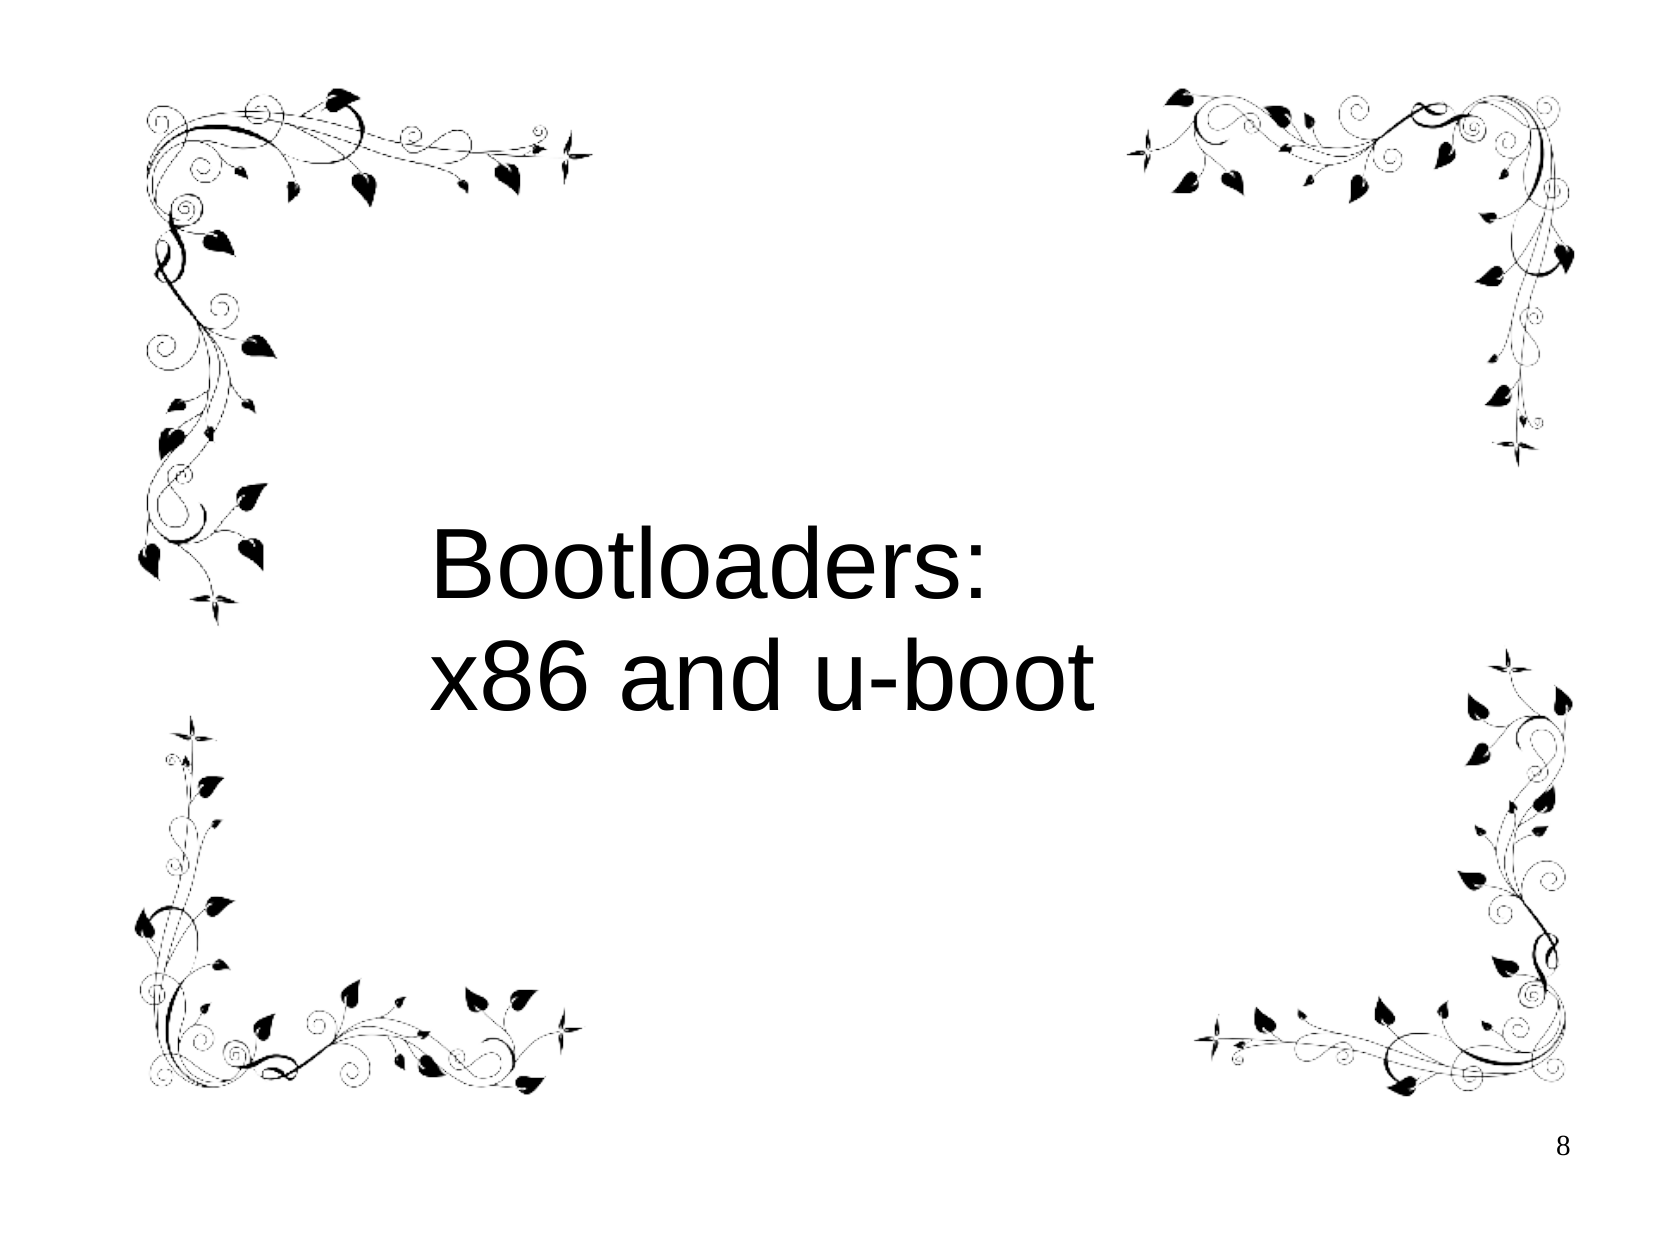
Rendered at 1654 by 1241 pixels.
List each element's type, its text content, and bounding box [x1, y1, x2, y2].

text_box Bootloaders: x86 and u-boot [415, 500, 1239, 740]
picture [128, 80, 1580, 1102]
